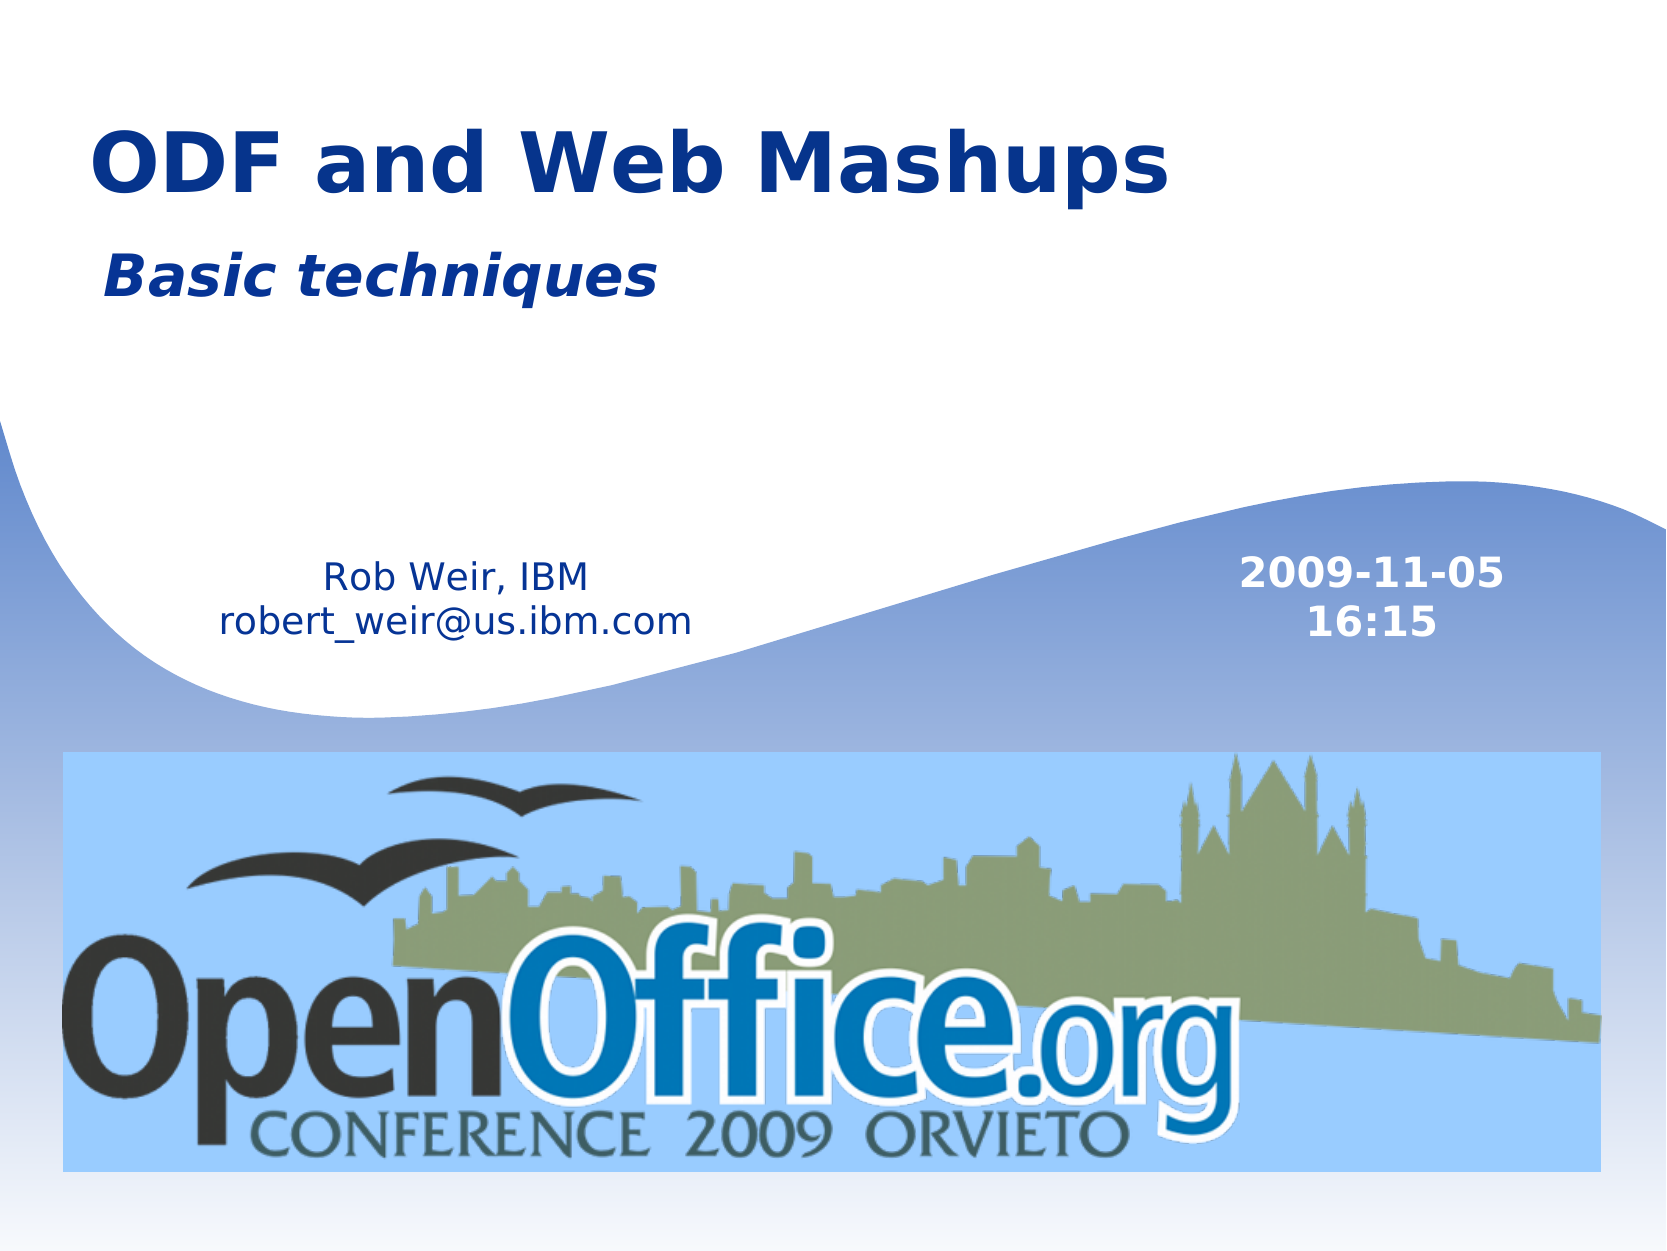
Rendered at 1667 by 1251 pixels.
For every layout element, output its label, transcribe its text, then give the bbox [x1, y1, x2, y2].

text_box Rob Weir, IBM robert_weir@us.ibm.com [178, 547, 734, 667]
title ODF and Web Mashups [89, 114, 1667, 213]
text_box 2009-11-05 16:15 [1059, 541, 1667, 655]
list [29, 664, 1643, 1250]
text_box Basic techniques [89, 235, 1489, 387]
